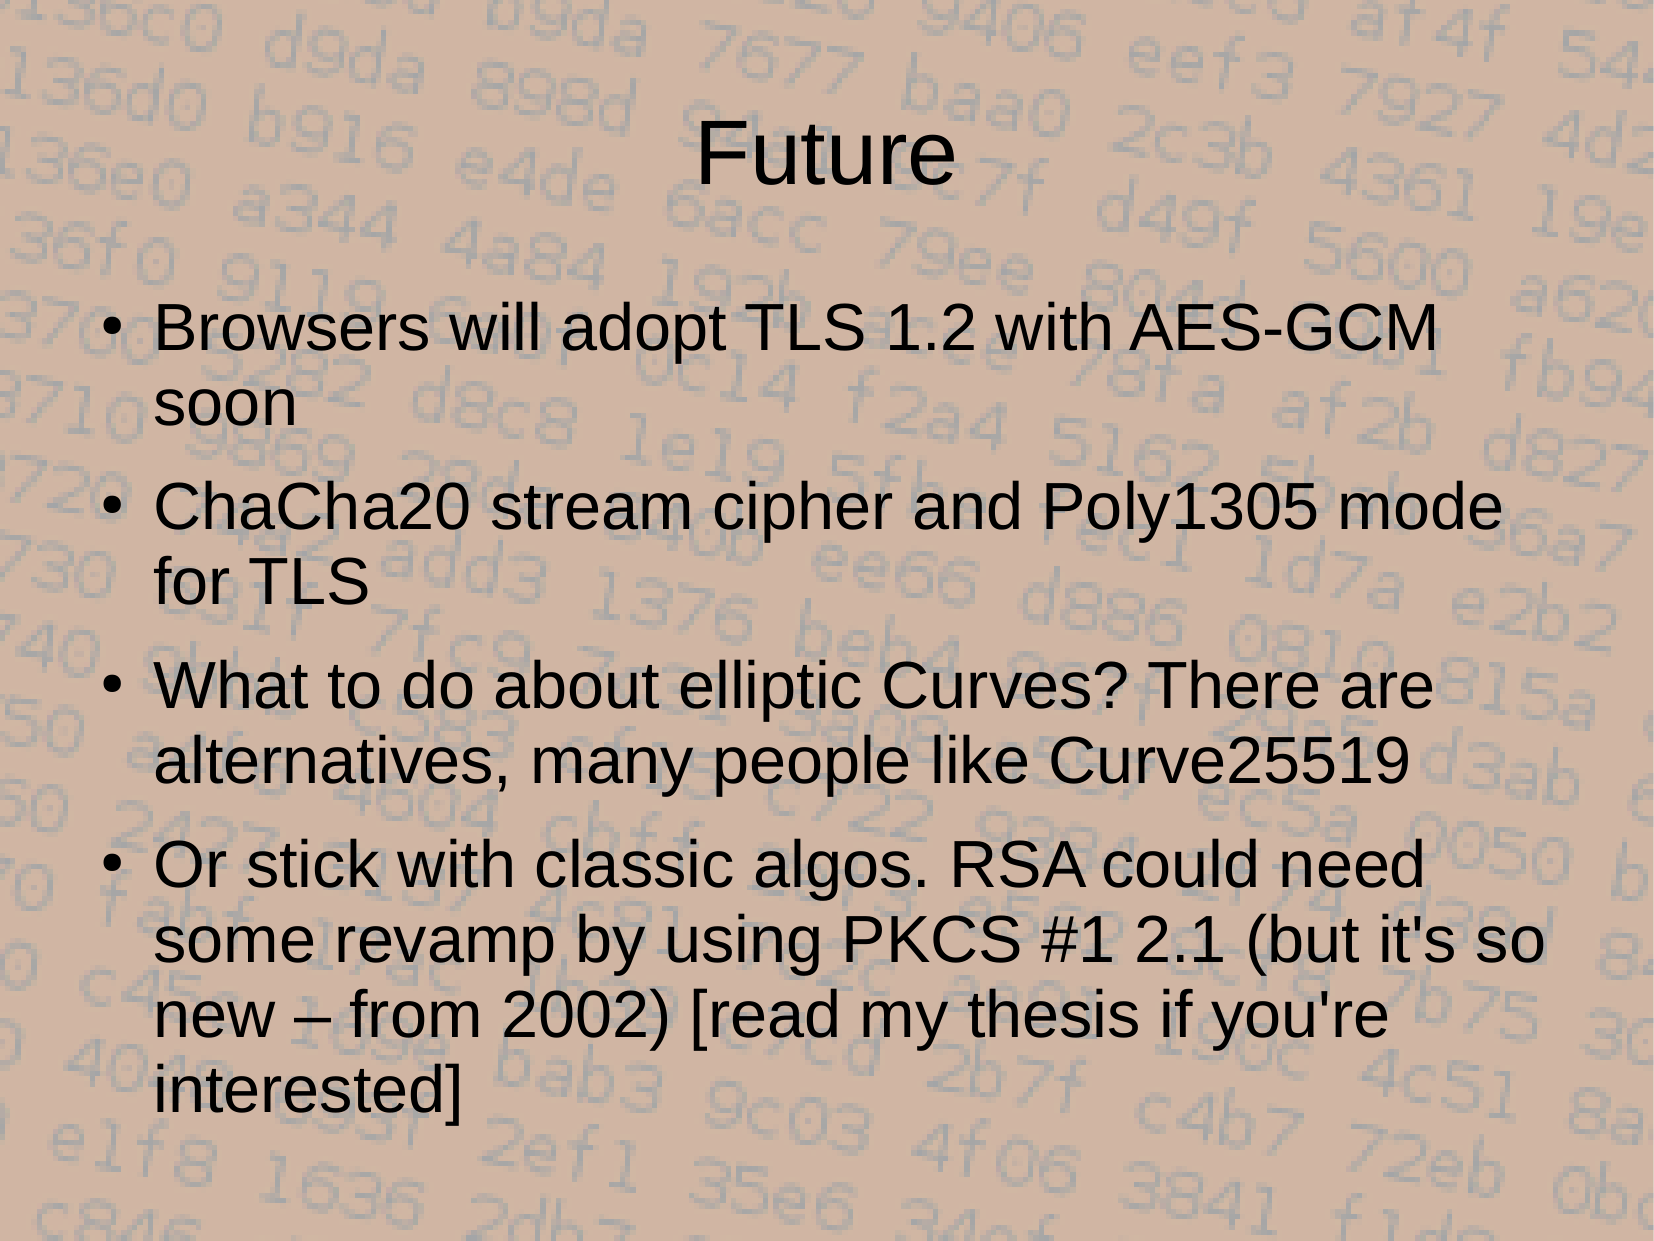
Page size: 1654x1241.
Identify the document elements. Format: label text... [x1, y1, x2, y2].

title Future [82, 49, 1571, 257]
picture [0, 0, 1654, 1241]
list Browsers will adopt TLS 1.2 with AES-GCM soon ChaCha20 stream cipher and Poly1305 mode for TLS What to do about elliptic Curves? There are alternatives, many people like Curve25519 Or stick with classic algos. RSA could need some revamp by using PKCS #1 2.1 (but it's so new – from 2002) [read my thesis if you're interested] [82, 290, 1571, 1193]
